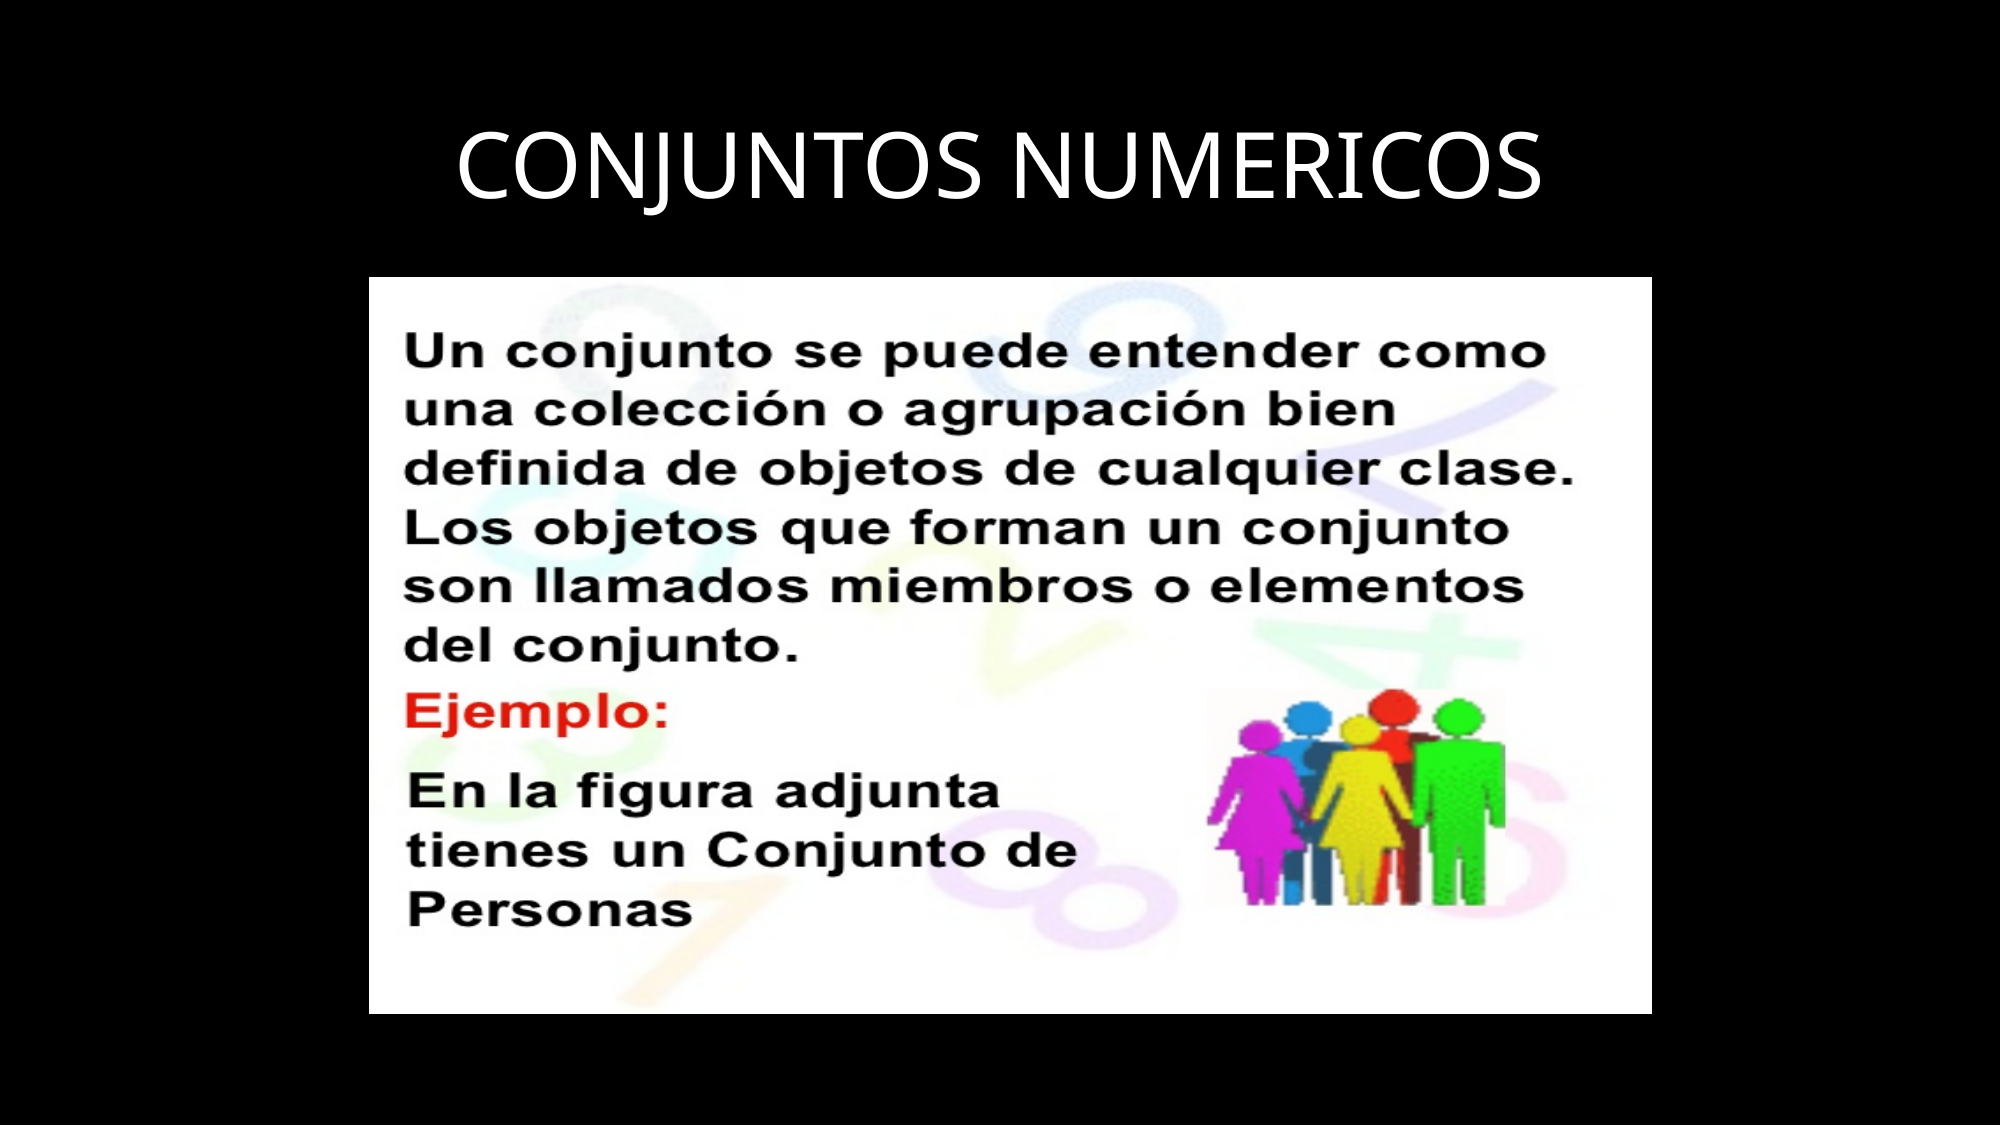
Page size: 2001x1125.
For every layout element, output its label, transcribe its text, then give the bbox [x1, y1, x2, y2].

title CONJUNTOS NUMERICOS [137, 59, 1863, 278]
picture [369, 277, 1652, 1014]
